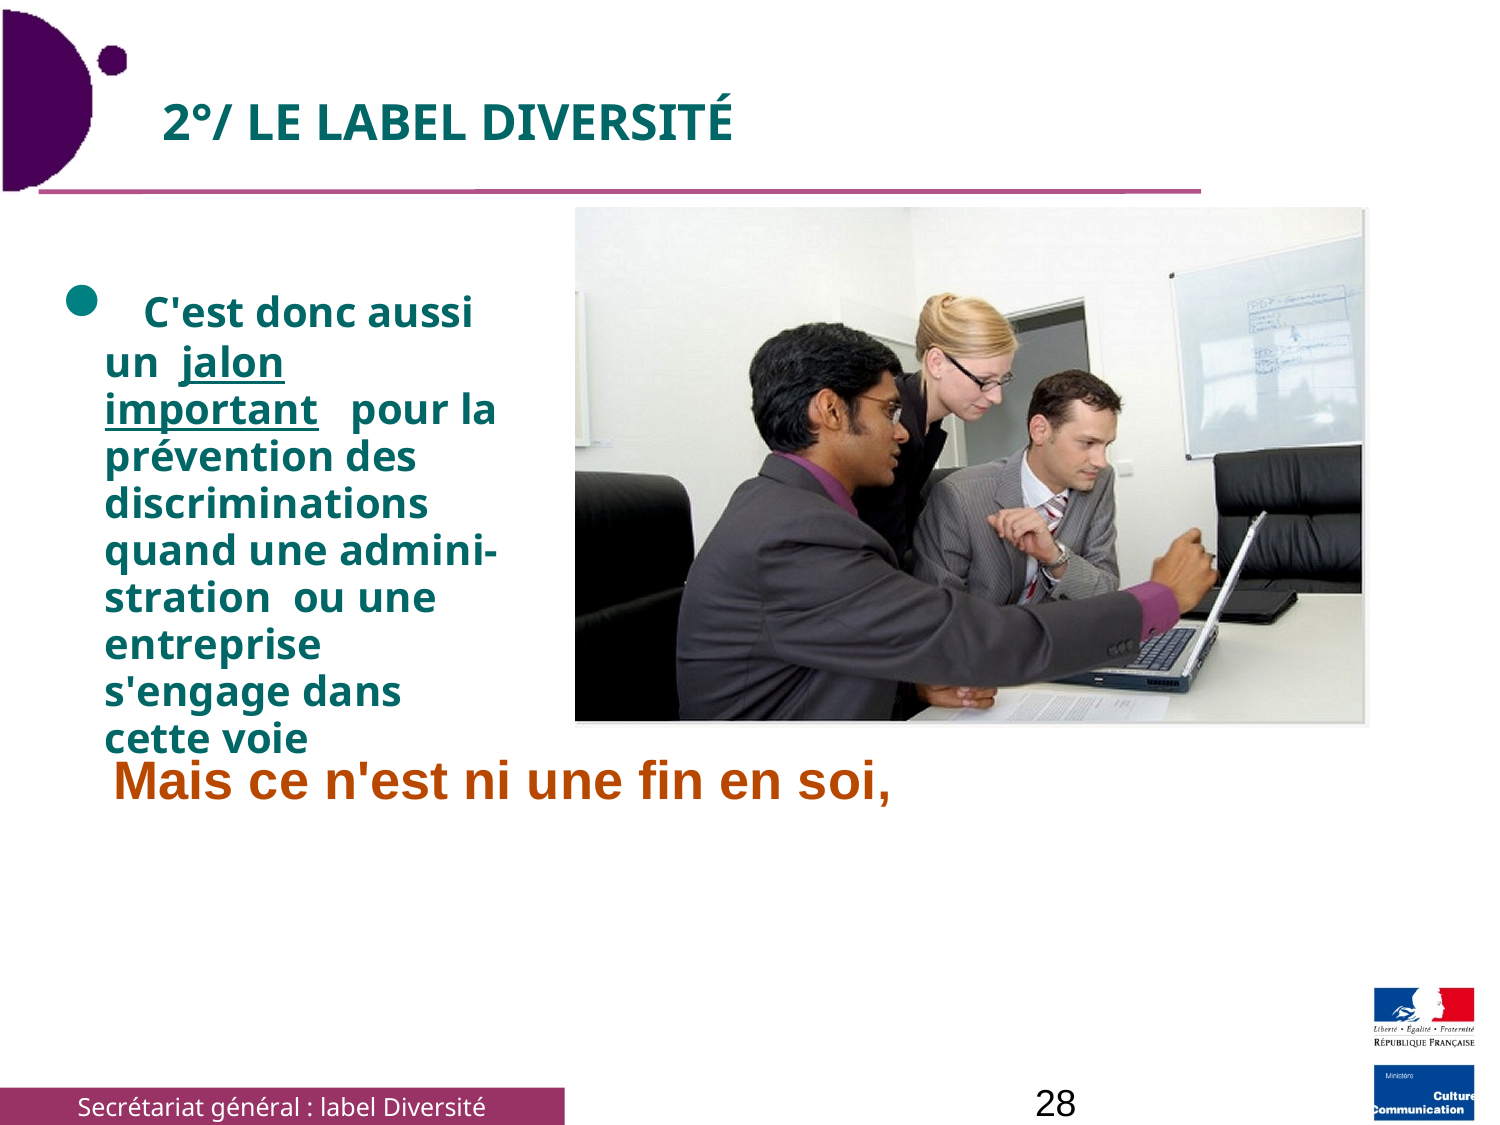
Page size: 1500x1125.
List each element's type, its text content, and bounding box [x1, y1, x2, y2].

text_box 2°/ LE LABEL DIVERSITÉ [147, 81, 1418, 160]
picture [0, 0, 149, 204]
text_box <numéro> [1020, 1071, 1370, 1125]
text_box C'est donc aussi un jalon important pour la prévention des discriminations quand une admini-stration ou une entreprise s'engage dans cette voie [46, 268, 516, 762]
picture [1370, 979, 1477, 1125]
picture [575, 206, 1370, 728]
text_box Mais ce n'est ni une fin en soi, [98, 738, 798, 815]
